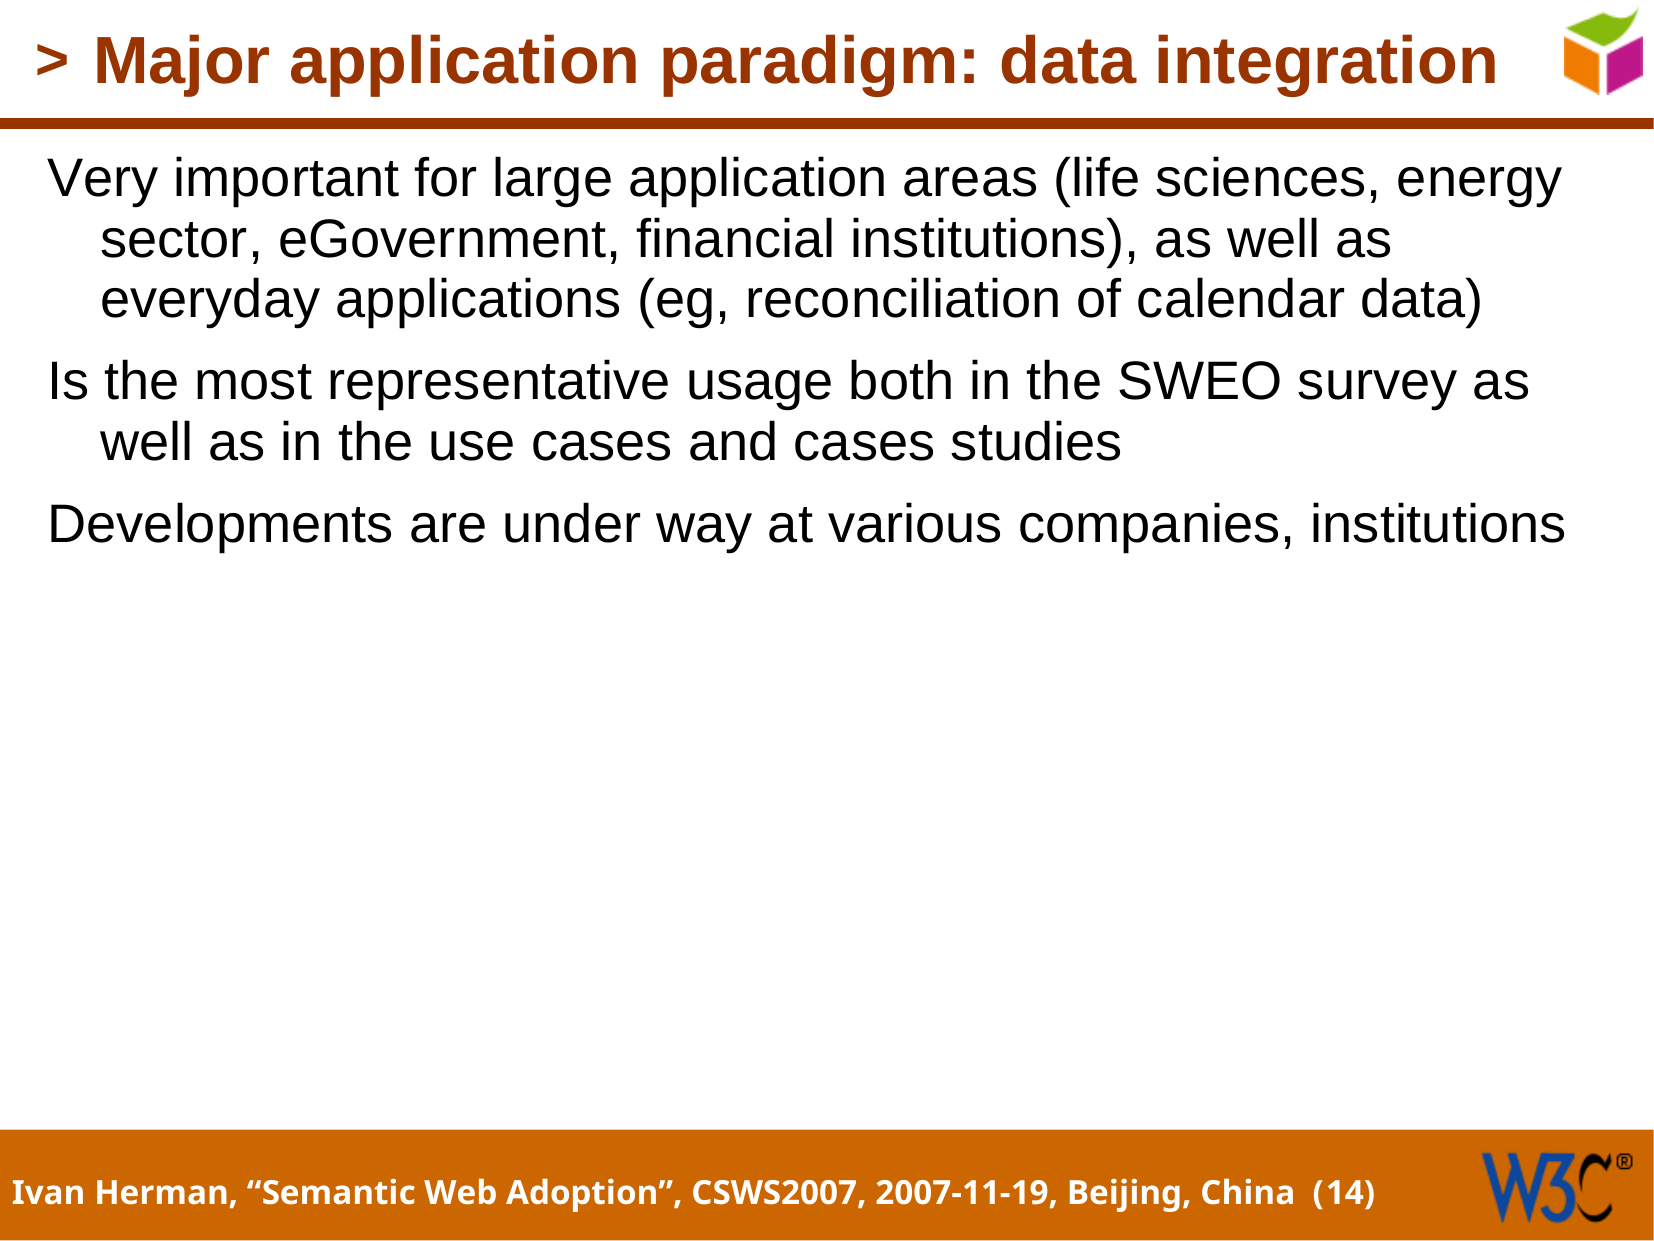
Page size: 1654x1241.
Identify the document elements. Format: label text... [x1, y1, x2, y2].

picture [1564, 5, 1643, 95]
picture [1477, 1149, 1639, 1228]
list Very important for large application areas (life sciences, energy sector, eGovernment, financial institutions), as well as everyday applications (eg, reconciliation of calendar data) Is the most representative usage both in the SWEO survey as well as in the use cases and cases studies Developments are under way at various companies, institutions [29, 147, 1624, 1119]
title Major application paradigm: data integration [93, 7, 1536, 111]
